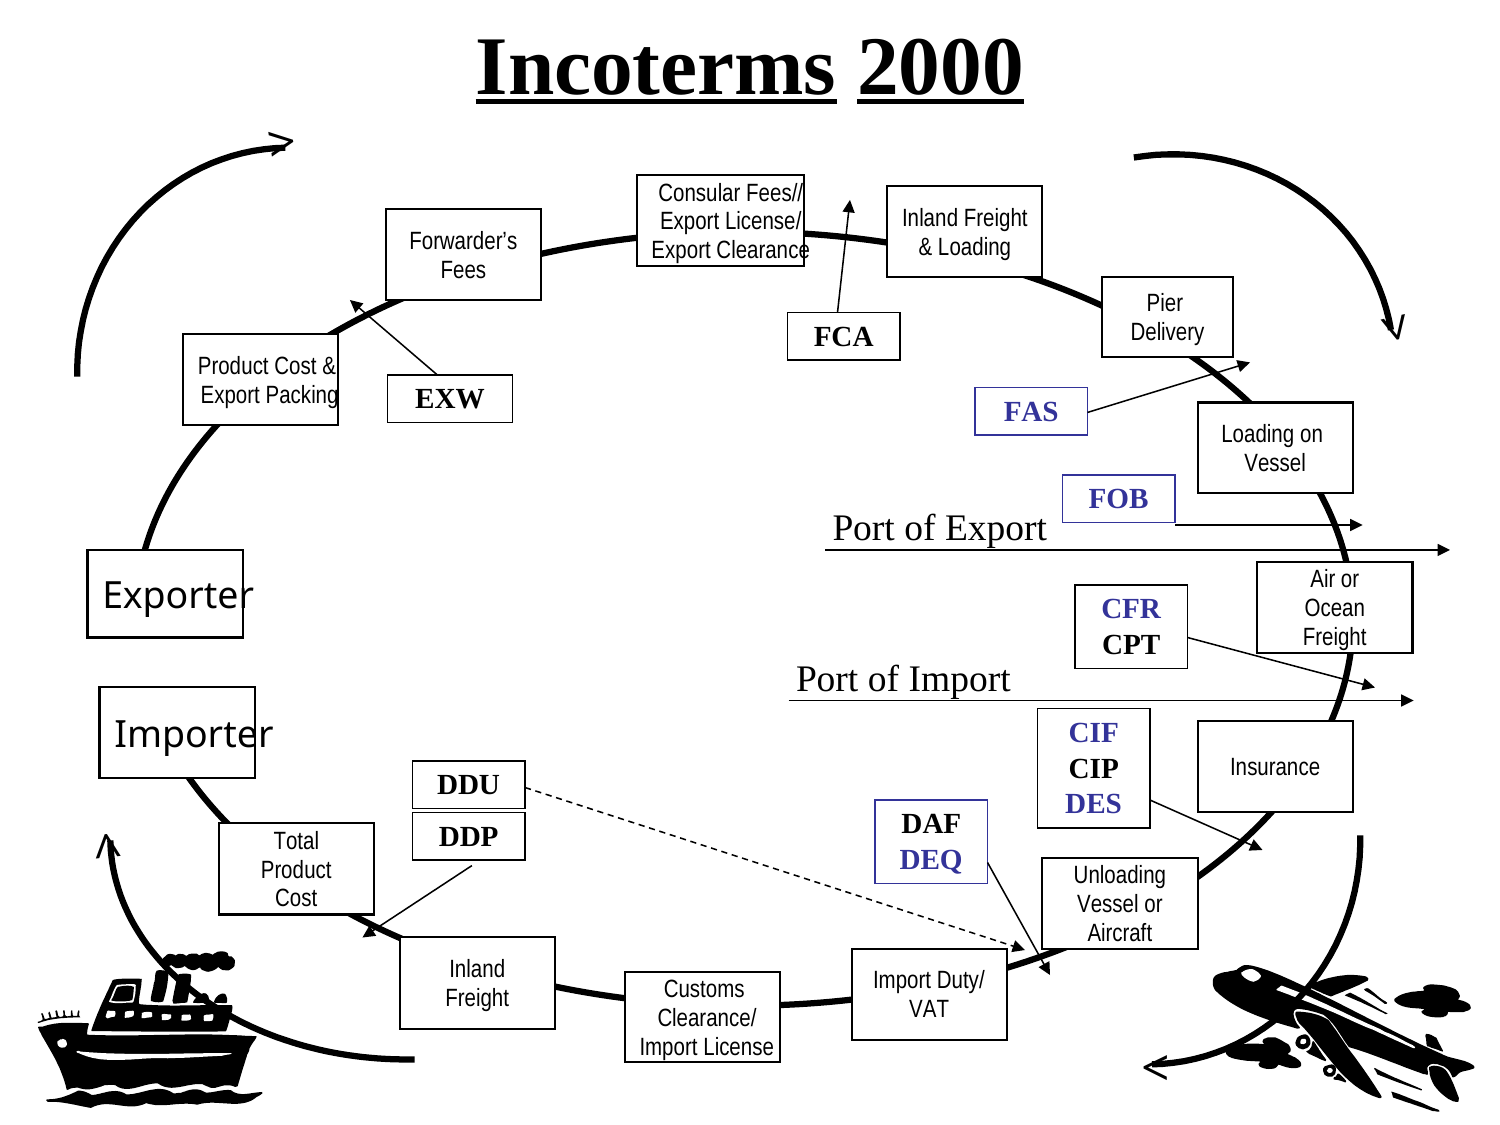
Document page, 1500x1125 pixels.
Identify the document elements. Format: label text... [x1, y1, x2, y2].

text_box Loading on Vessel [1197, 402, 1353, 494]
text_box FOB [1062, 474, 1176, 523]
text_box Inland Freight [399, 937, 555, 1029]
text_box Product Cost & Export Packing [183, 334, 339, 426]
picture [1212, 960, 1476, 1113]
text_box Consular Fees// Export License/ Export Clearance [636, 174, 804, 267]
text_box Importer [99, 686, 255, 779]
text_box DAF DEQ [874, 800, 988, 884]
text_box Incoterms 2000 [0, 12, 1500, 121]
text_box > [248, 95, 370, 182]
picture [1212, 960, 1323, 1050]
text_box > [63, 762, 146, 879]
text_box Port of Export [817, 499, 1063, 557]
text_box FCA [787, 312, 901, 361]
text_box DDU [412, 760, 526, 809]
text_box > [1071, 1032, 1185, 1104]
text_box Customs Clearance/ Import License [624, 971, 781, 1063]
text_box CIF CIP DES [1037, 708, 1150, 828]
text_box Port of Import [781, 650, 1026, 708]
text_box > [1355, 293, 1450, 419]
text_box Import Duty/ VAT [851, 948, 1007, 1040]
text_box [87, 624, 263, 688]
text_box Pier Delivery [1102, 277, 1234, 358]
text_box Forwarder’s Fees [385, 209, 542, 301]
text_box FAS [974, 387, 1088, 436]
text_box DDP [412, 812, 526, 861]
text_box Unloading Vessel or Aircraft [1042, 857, 1198, 949]
picture [157, 951, 263, 1027]
text_box Inland Freight & Loading [887, 186, 1043, 278]
text_box Insurance [1197, 721, 1353, 813]
text_box CFR CPT [1074, 585, 1188, 669]
text_box Total Product Cost [218, 823, 374, 915]
text_box Exporter [87, 549, 243, 638]
picture [37, 951, 263, 1113]
text_box EXW [387, 374, 513, 423]
text_box Air or Ocean Freight [1257, 561, 1413, 653]
